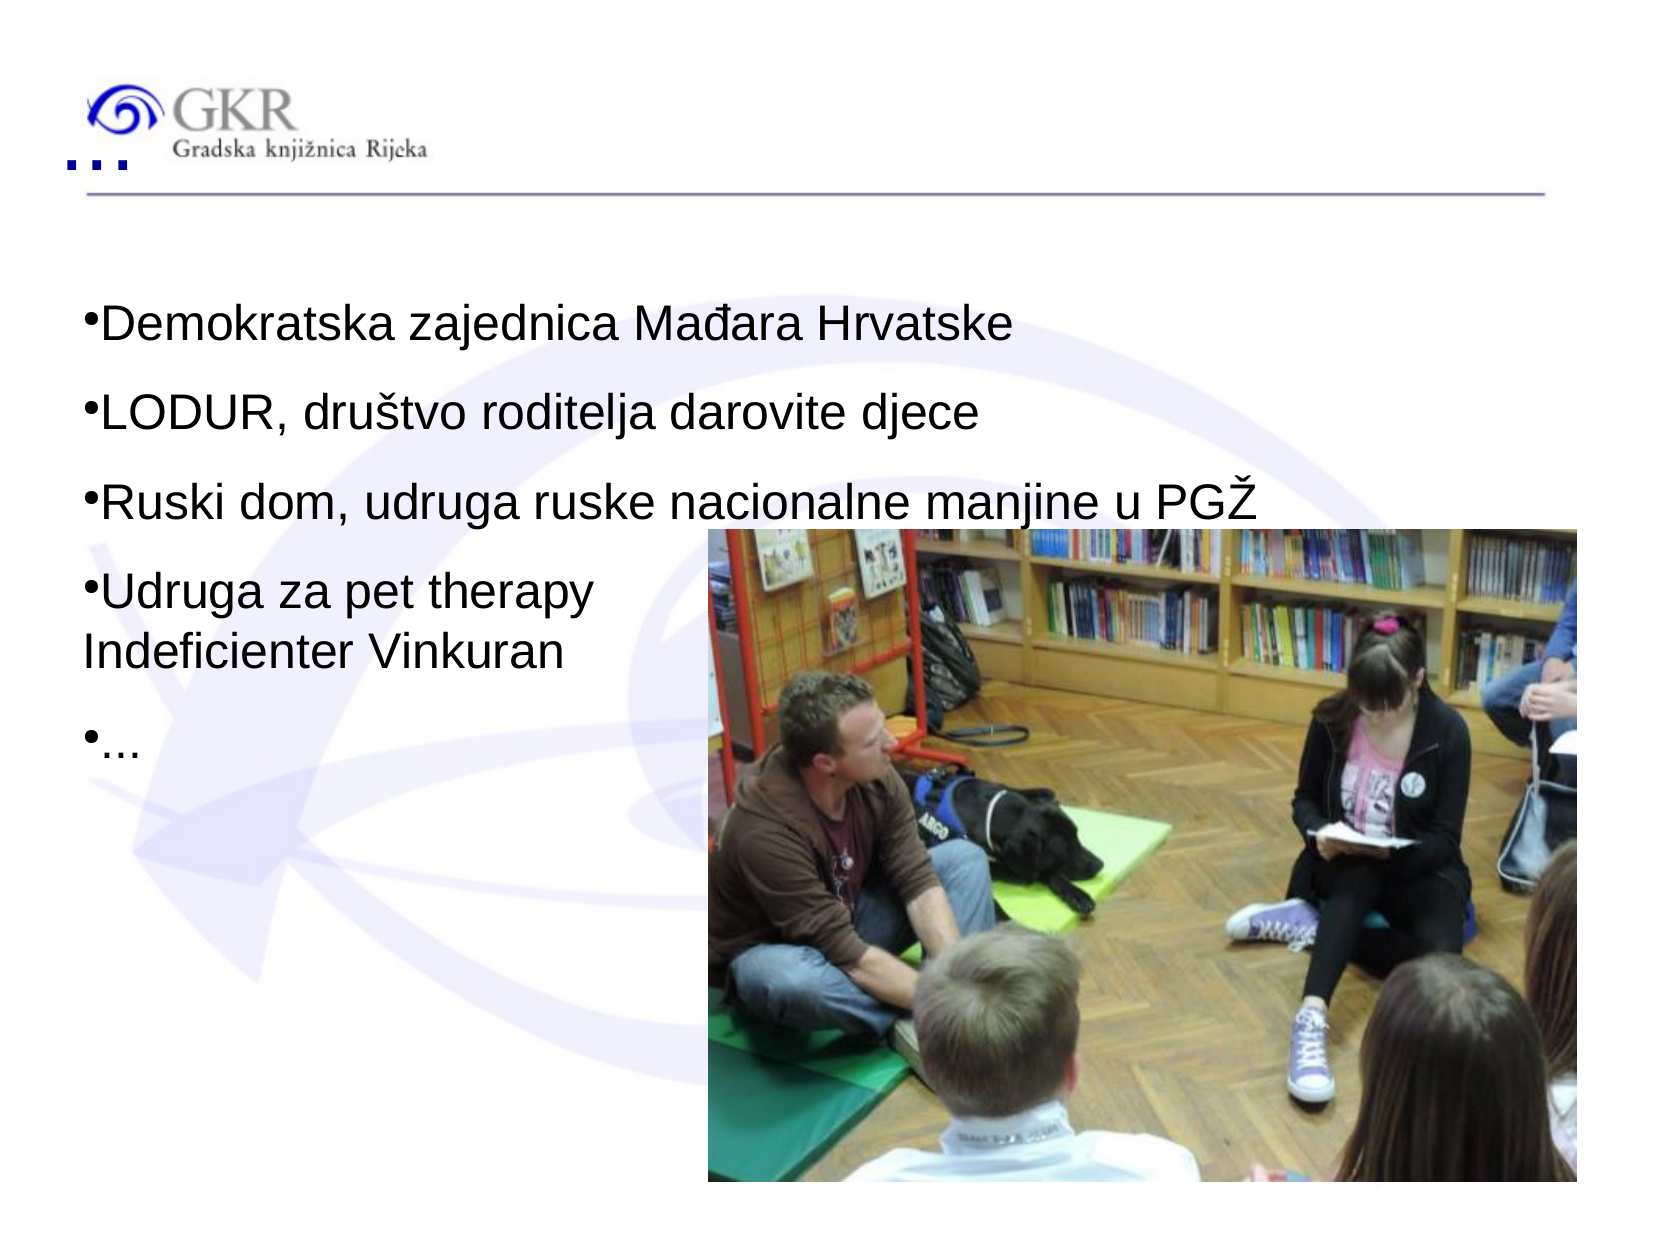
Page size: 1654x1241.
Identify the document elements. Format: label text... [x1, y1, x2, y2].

title ... [59, 31, 1548, 237]
list Demokratska zajednica Mađara Hrvatske LODUR, društvo roditelja darovite djece Ruski dom, udruga ruske nacionalne manjine u PGŽ Udruga za pet therapy Indeficienter Vinkuran ... [82, 290, 1571, 1010]
picture [0, 33, 1653, 1204]
